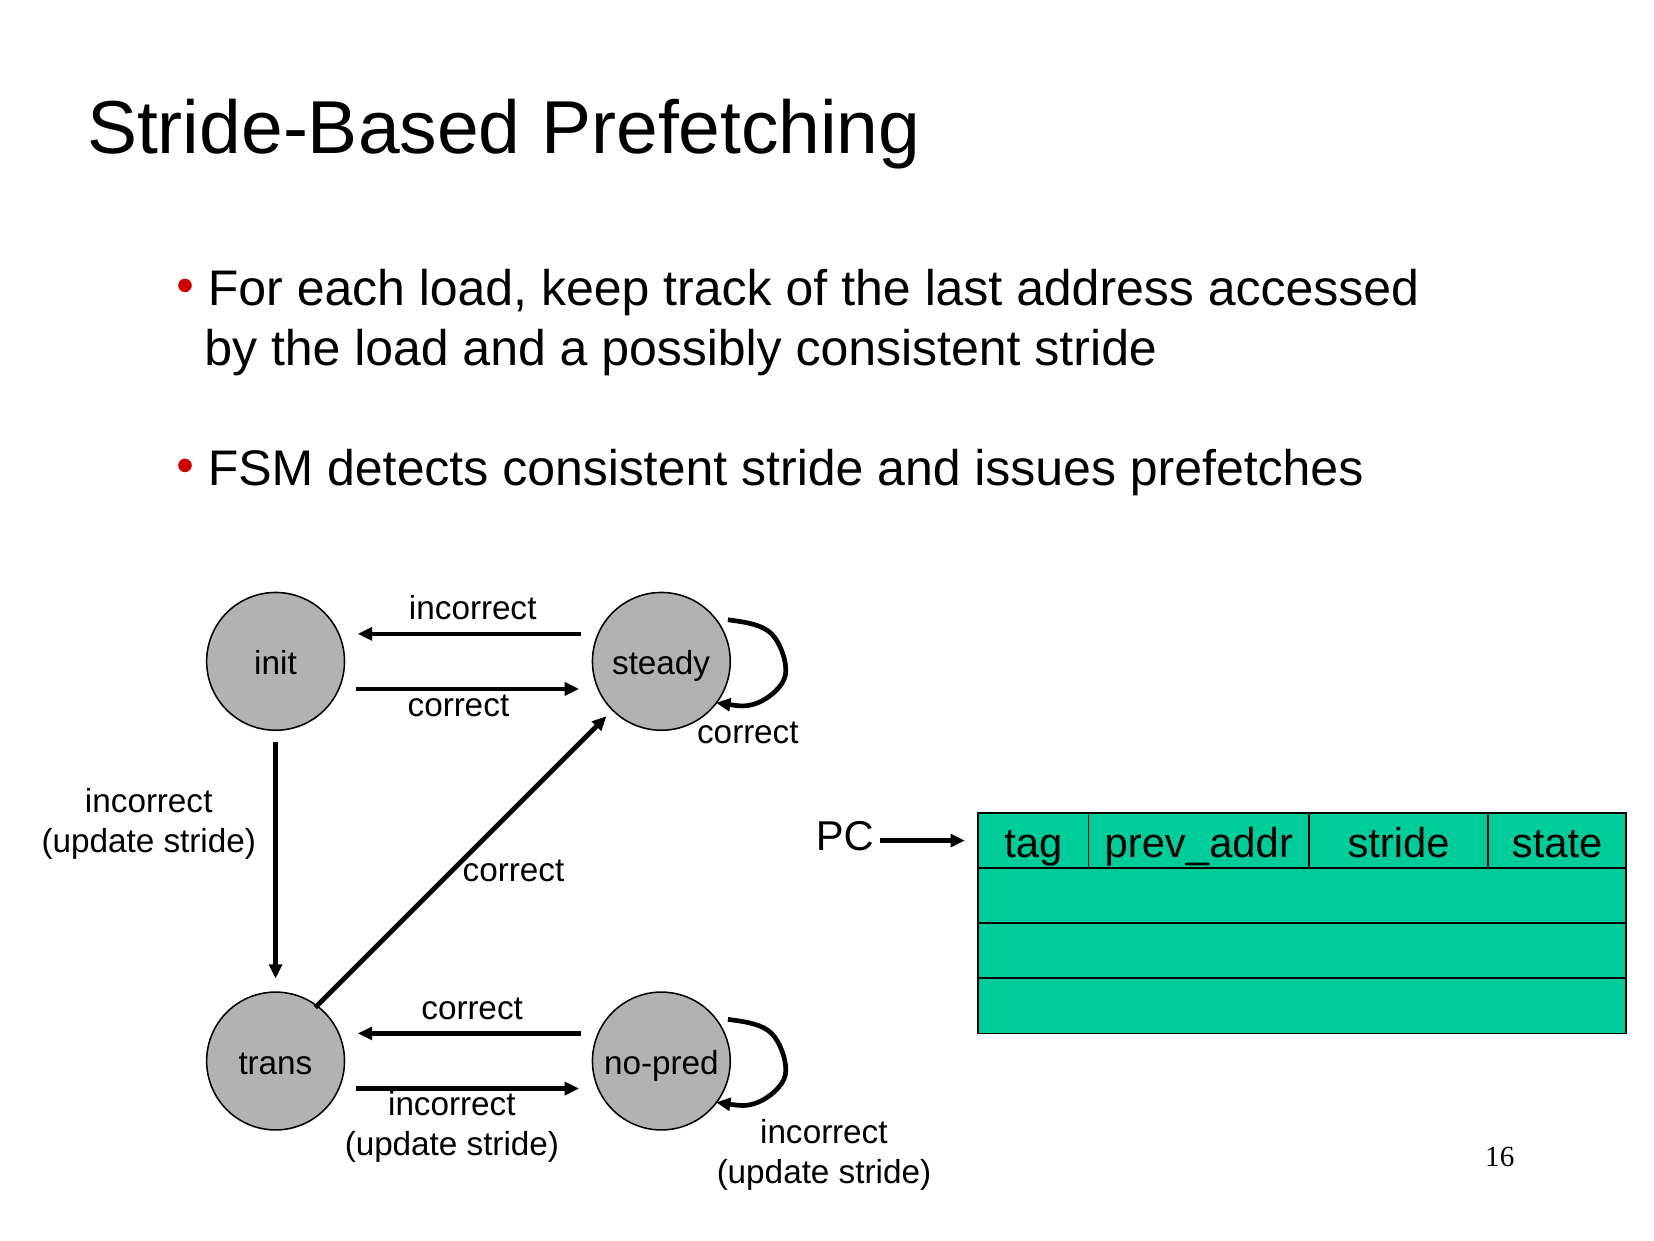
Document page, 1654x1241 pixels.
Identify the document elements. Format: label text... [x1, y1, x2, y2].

text_box steady [592, 592, 731, 731]
text_box incorrect (update stride) [702, 1102, 947, 1198]
text_box incorrect [394, 578, 552, 635]
text_box init [206, 592, 345, 731]
text_box correct [406, 978, 539, 1034]
text_box For each load, keep track of the last address accessed by the load and a possibly consistent stride FSM detects consistent stride and issues prefetches [161, 247, 1435, 504]
text_box stride [1308, 812, 1488, 868]
text_box no-pred [592, 992, 731, 1130]
text_box <number> [1185, 1129, 1530, 1213]
text_box correct [682, 702, 814, 759]
text_box tag [978, 812, 1088, 868]
text_box incorrect (update stride) [330, 1074, 575, 1171]
text_box trans [206, 992, 345, 1130]
text_box correct [392, 675, 525, 731]
text_box correct [447, 840, 580, 896]
text_box PC [801, 801, 889, 867]
text_box state [1488, 812, 1626, 868]
text_box prev_addr [1088, 812, 1308, 868]
text_box Stride-Based Prefetching [72, 71, 937, 177]
text_box incorrect (update stride) [26, 771, 272, 867]
